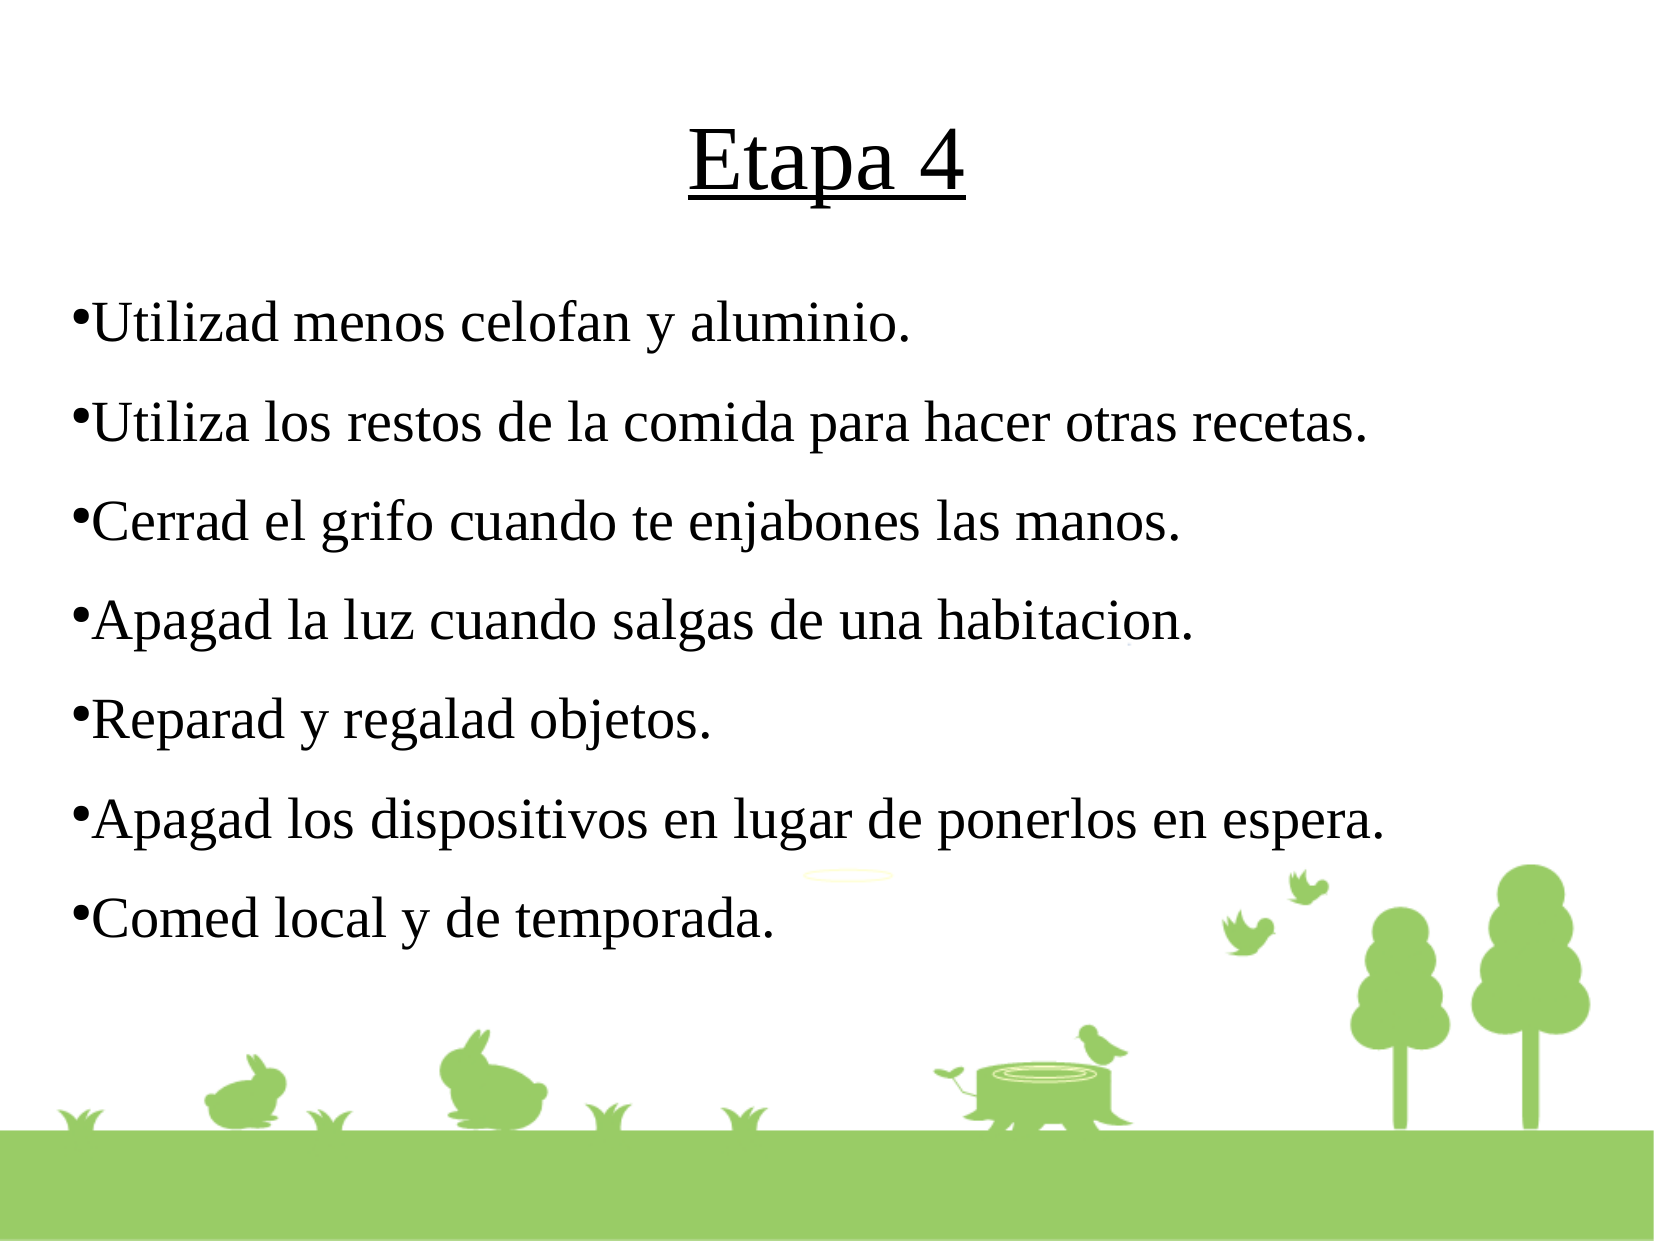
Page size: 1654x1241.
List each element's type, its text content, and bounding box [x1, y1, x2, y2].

list Utilizad menos celofan y aluminio. Utiliza los restos de la comida para hacer otras recetas. Cerrad el grifo cuando te enjabones las manos. Apagad la luz cuando salgas de una habitacion. Reparad y regalad objetos. Apagad los dispositivos en lugar de ponerlos en espera. Comed local y de temporada. [70, 283, 1560, 1003]
title Etapa 4 [82, 49, 1571, 257]
